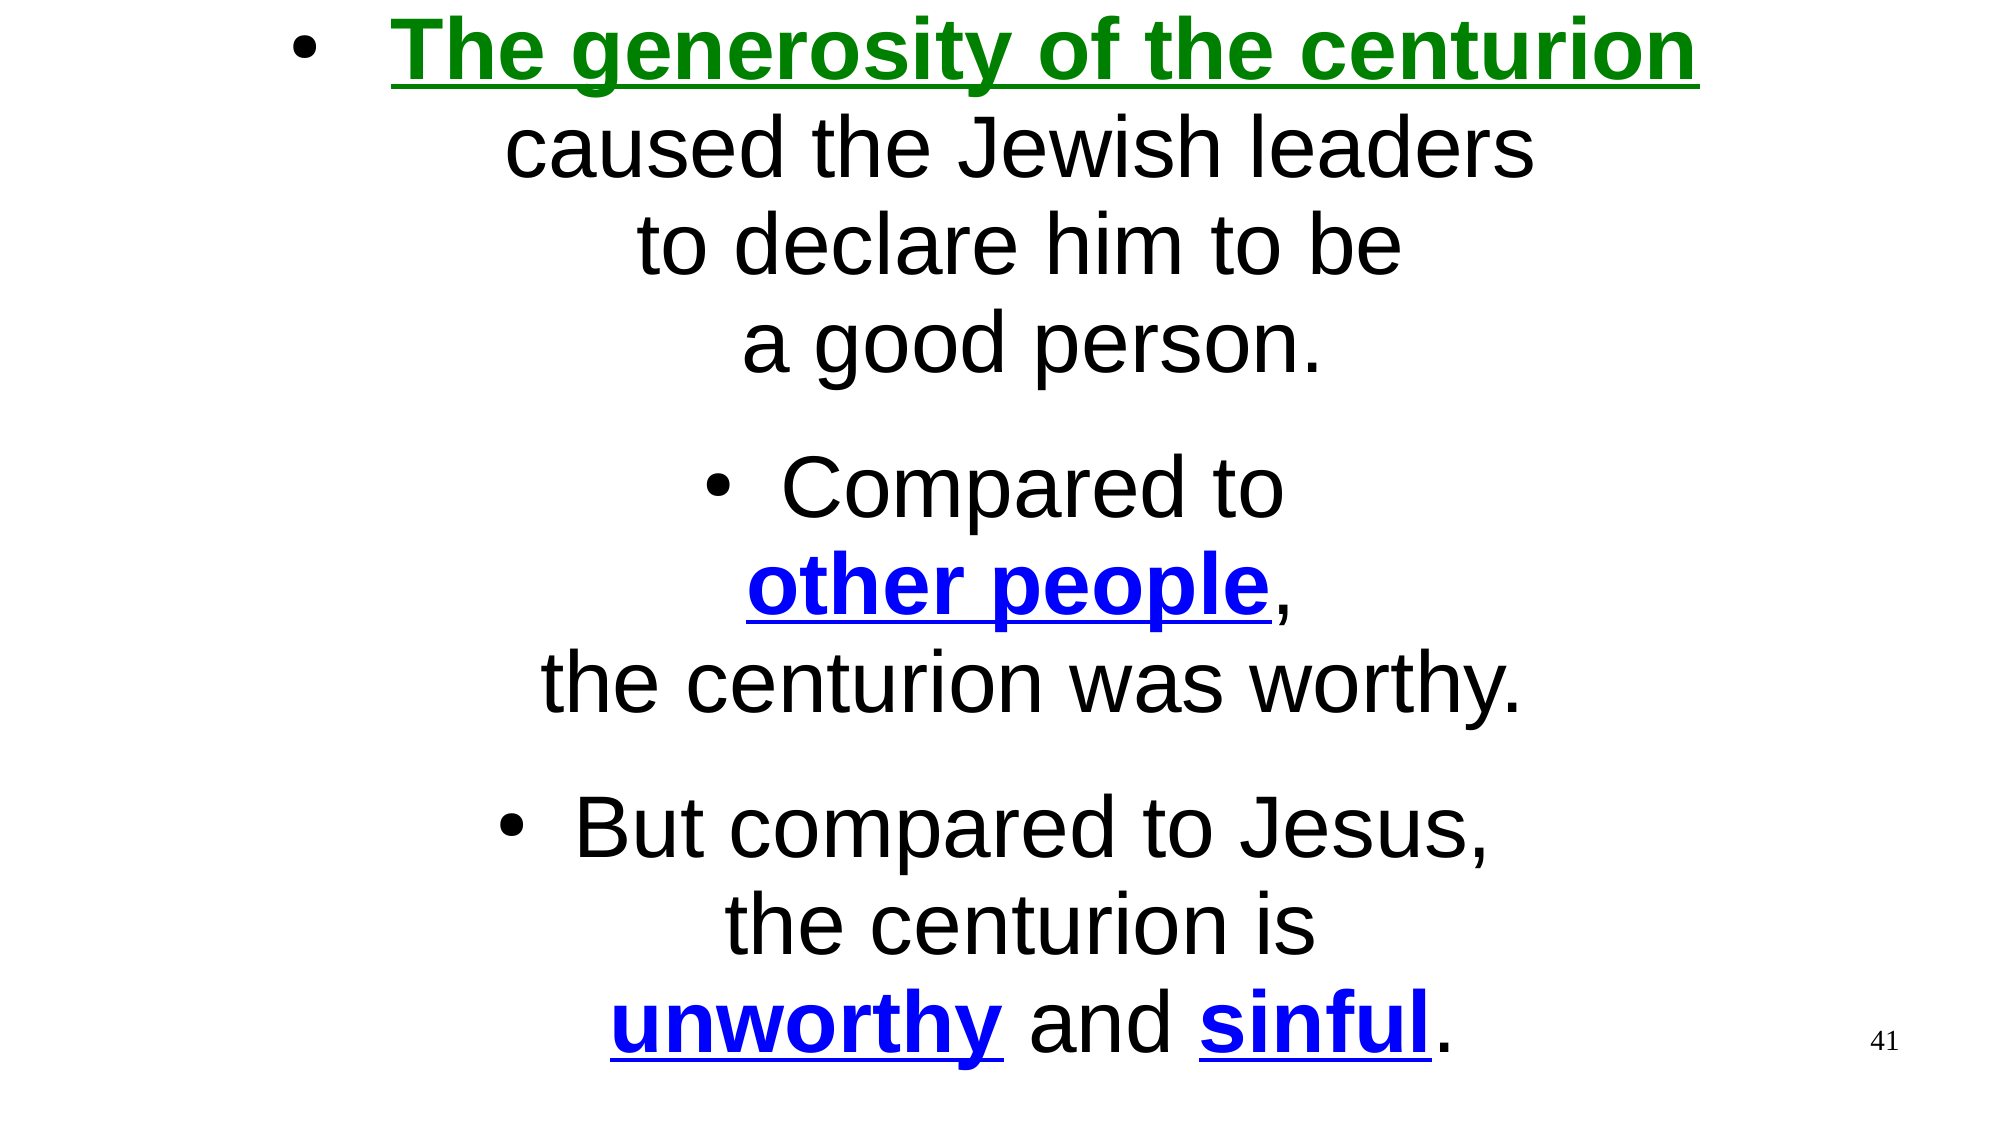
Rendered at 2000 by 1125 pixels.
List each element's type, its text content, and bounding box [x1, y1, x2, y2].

list The generosity of the centurion caused the Jewish leaders to declare him to be a good person. Compared to other people, the centurion was worthy. But compared to Jesus, the centurion is unworthy and sinful. [0, 0, 1996, 1123]
